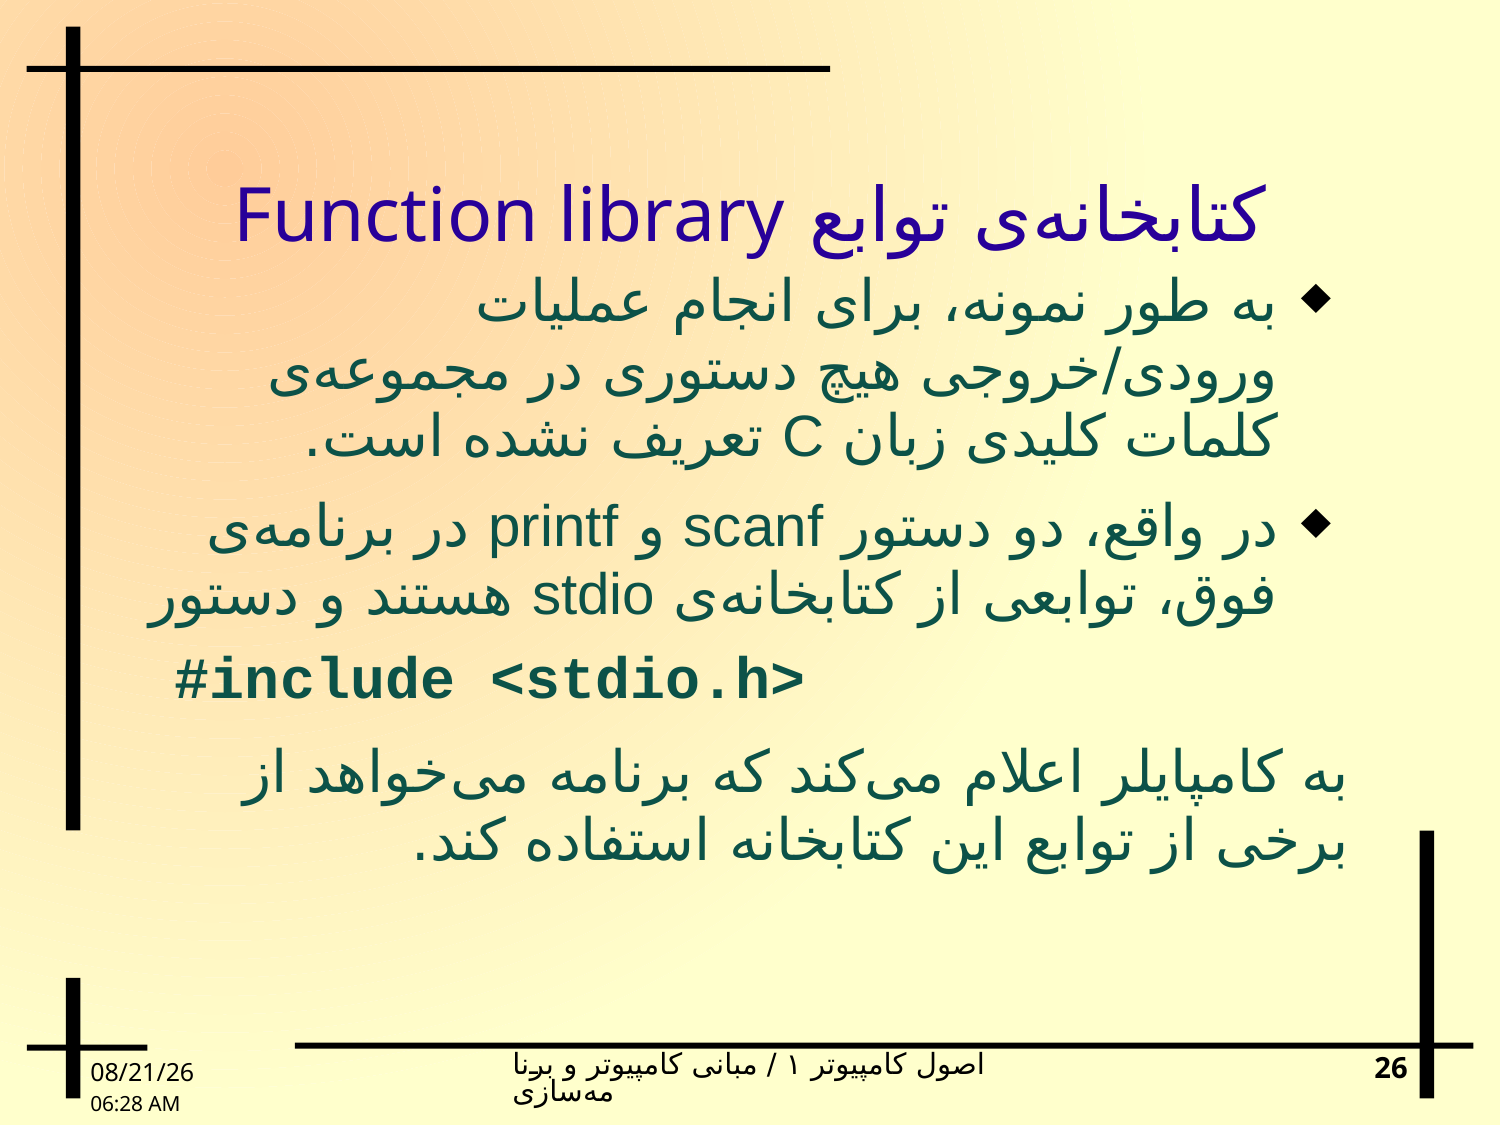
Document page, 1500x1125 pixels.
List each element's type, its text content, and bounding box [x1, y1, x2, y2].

title کتابخانه‌ی توابع Function library [109, 150, 1391, 274]
list به طور نمونه، برای انجام عملیات ورودی/خروجی هیچ دستوری در مجموعه‌ی کلمات کلیدی زبان C تعریف نشده است. در واقع، دو دستور scanf و printf در برنامه‌ی فوق، توابعی از کتابخانه‌ی stdio هستند و دستور #include <stdio.h> به کامپایلر اعلام می‌کند که برنامه می‌خواهد از برخی از توابع این کتابخانه استفاده کند. [122, 267, 1403, 1037]
